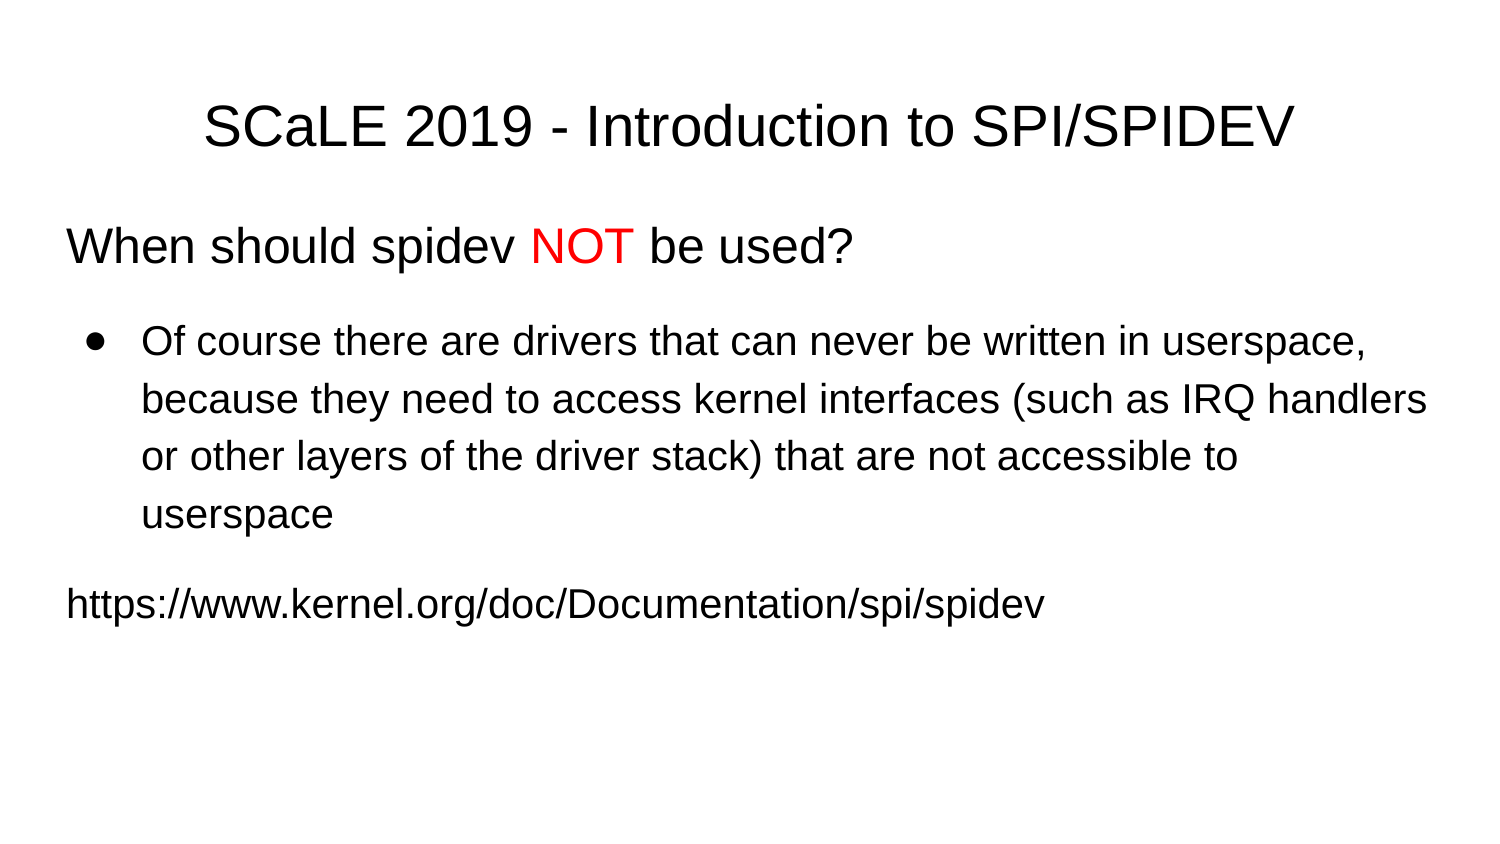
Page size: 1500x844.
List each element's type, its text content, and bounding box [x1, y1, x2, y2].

list When should spidev NOT be used? Of course there are drivers that can never be written in userspace, because they need to access kernel interfaces (such as IRQ handlers or other layers of the driver stack) that are not accessible to userspace https://www.kernel.org/doc/Documentation/spi/spidev [51, 189, 1449, 750]
title SCaLE 2019 - Introduction to SPI/SPIDEV [51, 72, 1449, 167]
